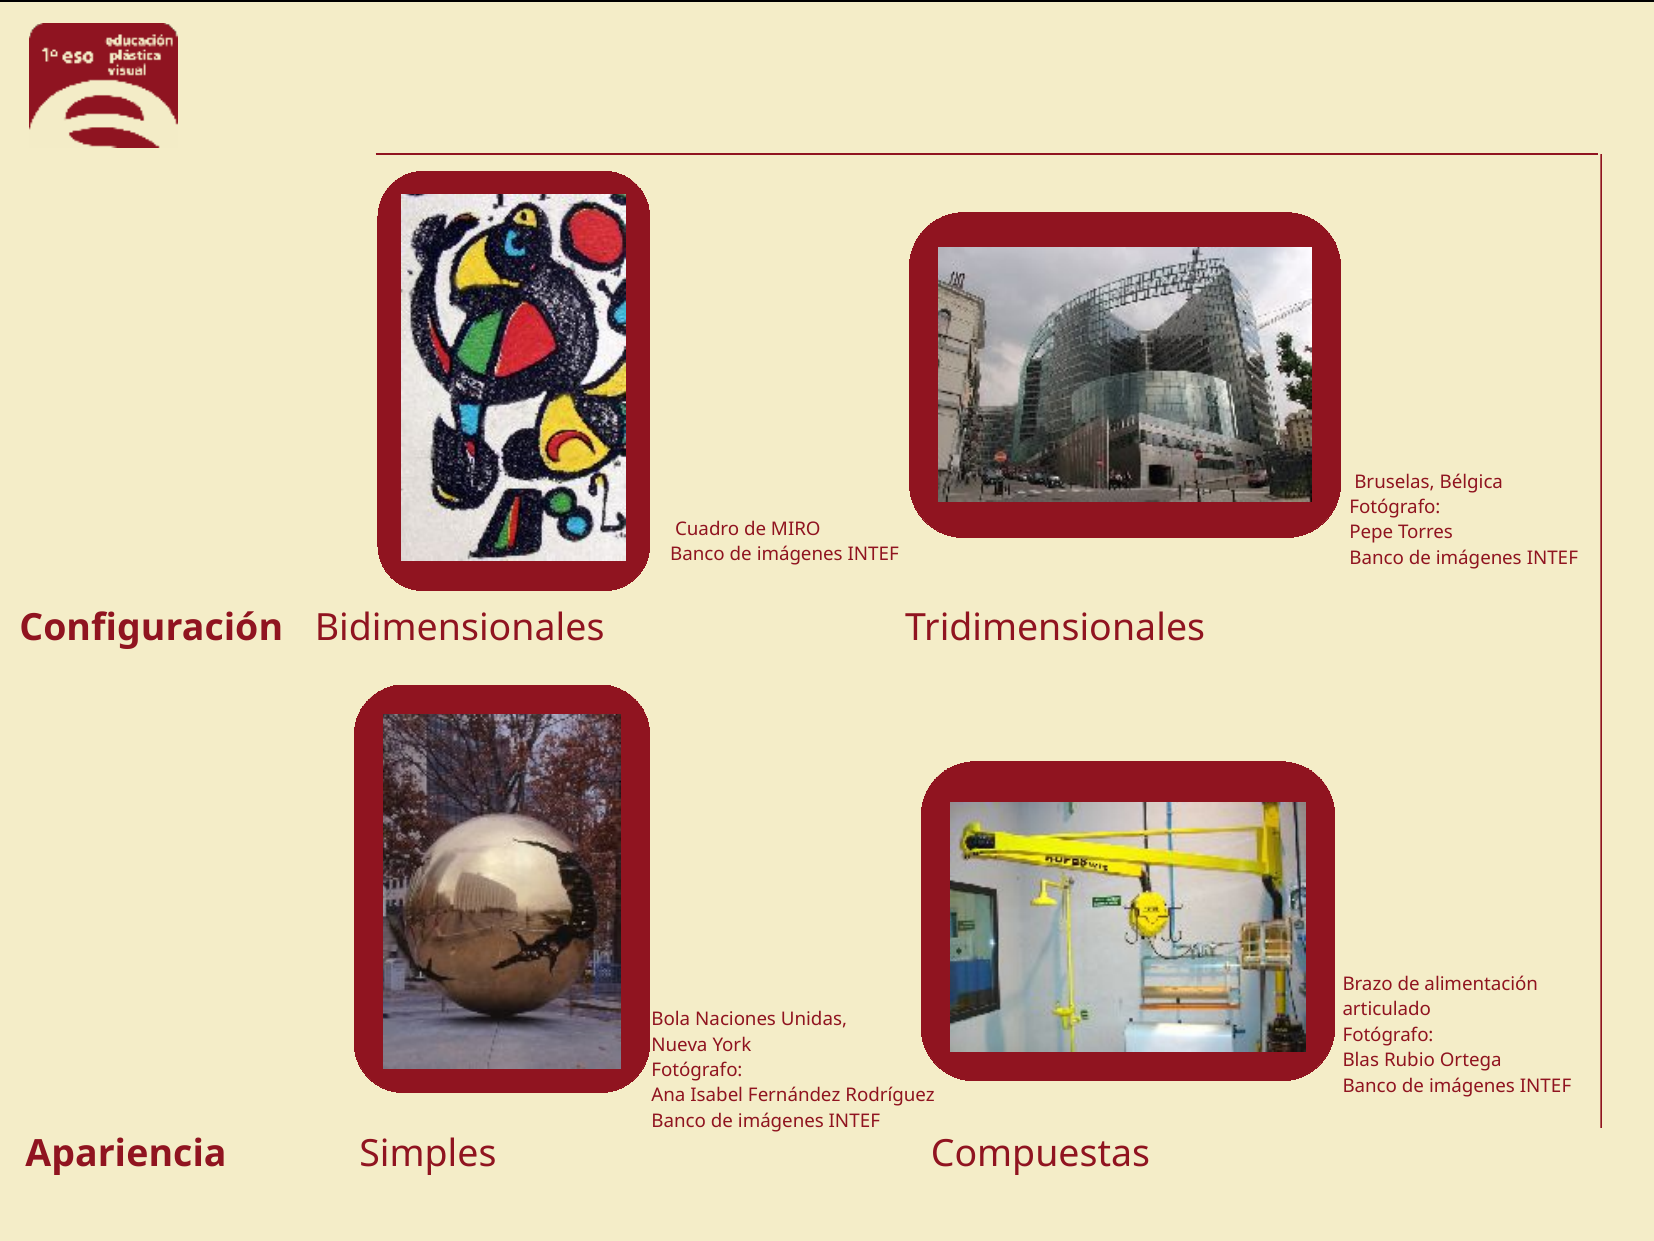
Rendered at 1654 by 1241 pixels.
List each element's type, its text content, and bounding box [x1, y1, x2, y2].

text_box Bola Naciones Unidas, Nueva York Fotógrafo: Ana Isabel Fernández Rodríguez Banco de imágenes INTEF [636, 998, 1087, 1127]
picture [938, 247, 1312, 502]
text_box [377, 171, 650, 591]
text_box [921, 761, 1335, 1081]
text_box Configuración Bidimensionales Tridimensionales [19, 606, 1518, 697]
text_box Brazo de alimentación articulado Fotógrafo: Blas Rubio Ortega Banco de imágenes INTEF [1327, 962, 1630, 1092]
text_box Cuadro de MIRO Banco de imágenes INTEF [655, 507, 951, 607]
picture [0, 0, 1654, 1241]
text_box Bruselas, Bélgica Fotógrafo: Pepe Torres Banco de imágenes INTEF [1334, 460, 1630, 567]
text_box [909, 212, 1341, 538]
picture [950, 802, 1306, 1052]
text_box [354, 685, 650, 1093]
text_box Apariencia Simples Compuestas [10, 1119, 1524, 1241]
picture [383, 714, 621, 1069]
